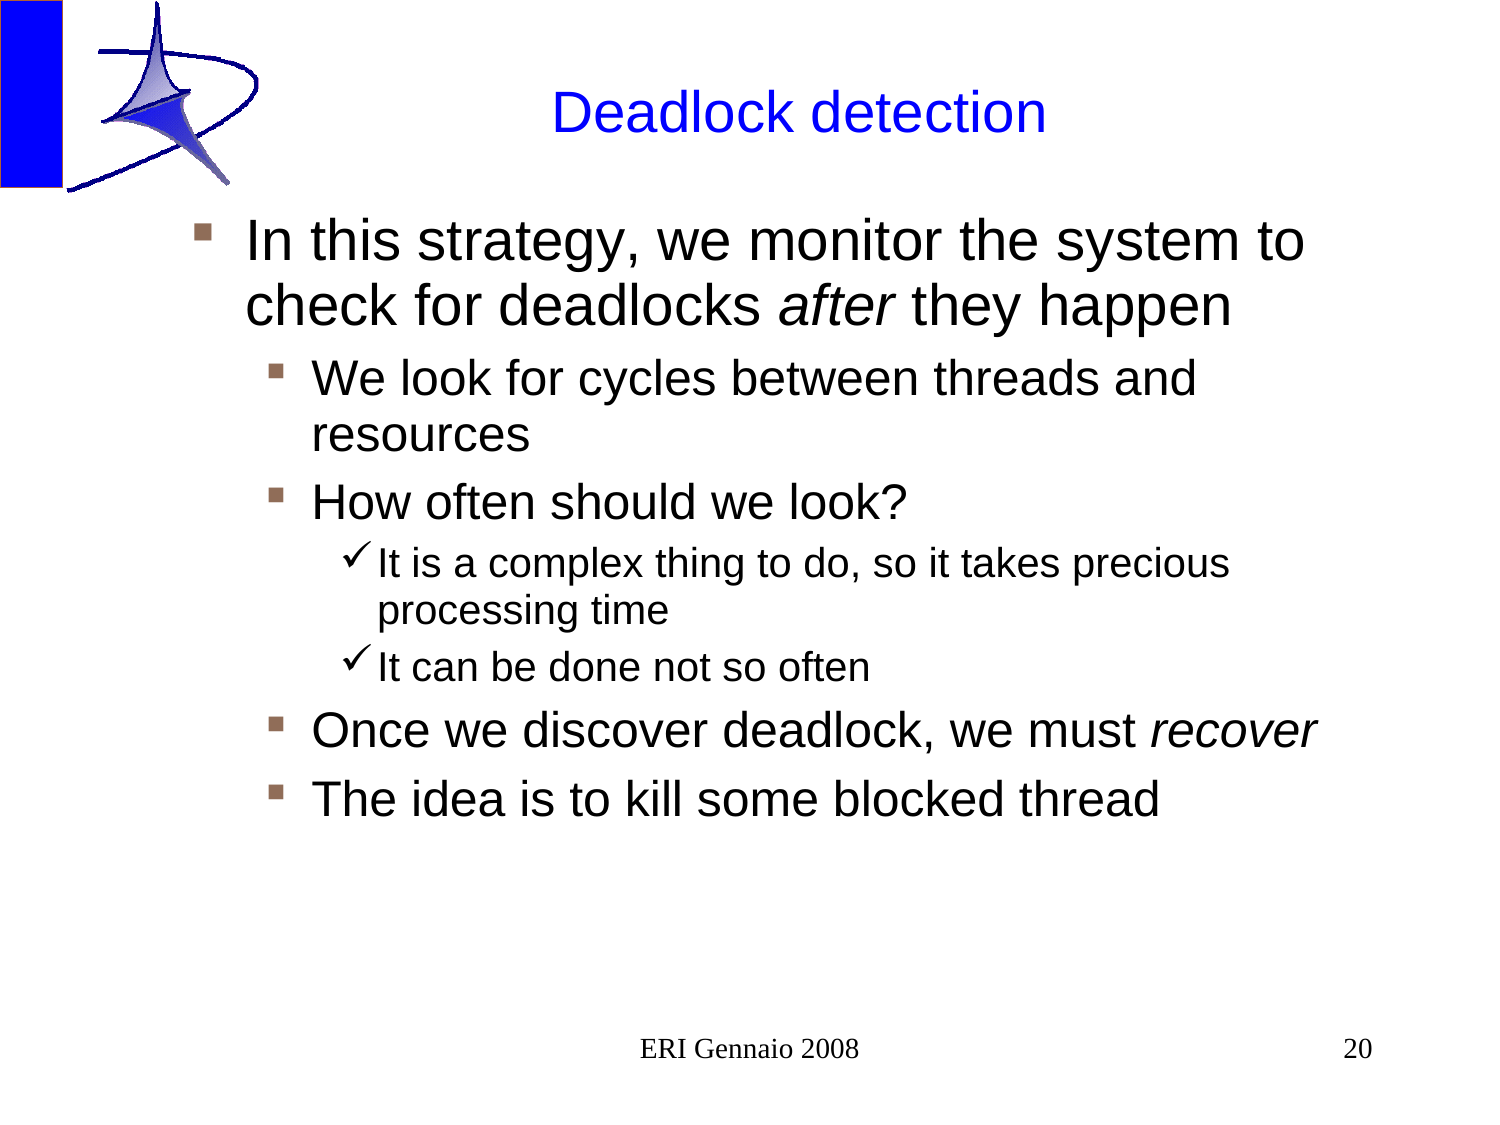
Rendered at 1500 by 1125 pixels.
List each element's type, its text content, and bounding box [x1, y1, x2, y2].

picture [62, 0, 263, 197]
list In this strategy, we monitor the system to check for deadlocks after they happen We look for cycles between threads and resources How often should we look? It is a complex thing to do, so it takes precious processing time It can be done not so often Once we discover deadlock, we must recover The idea is to kill some blocked thread [174, 199, 1425, 963]
title Deadlock detection [174, 62, 1425, 163]
